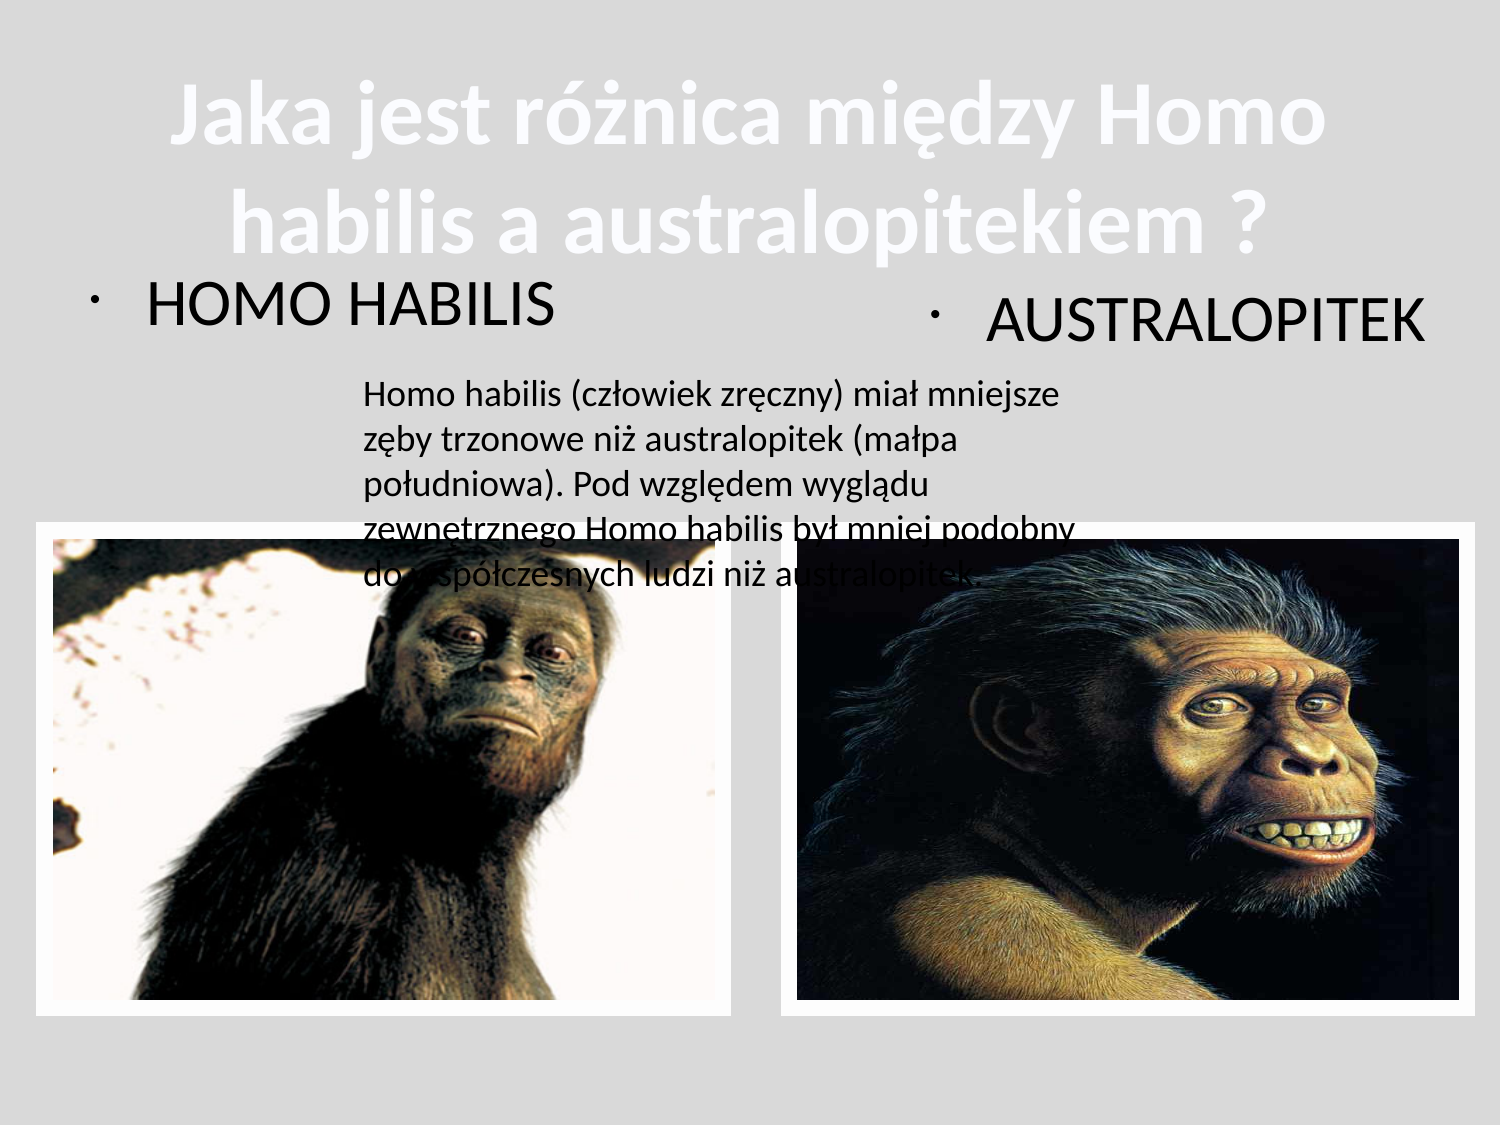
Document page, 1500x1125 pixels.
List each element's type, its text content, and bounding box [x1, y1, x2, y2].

text_box Homo habilis (człowiek zręczny) miał mniejsze zęby trzonowe niż australopitek (małpa południowa). Pod względem wyglądu zewnętrznego Homo habilis był mniej podobny do współczesnych ludzi niż australopitek. [348, 361, 1099, 602]
list AUSTRALOPITEK [915, 267, 1500, 373]
list HOMO HABILIS [75, 251, 738, 357]
picture [53, 538, 715, 1000]
title Jaka jest różnica między Homo habilis a australopitekiem ? [75, 45, 1425, 233]
picture [797, 538, 1459, 1000]
